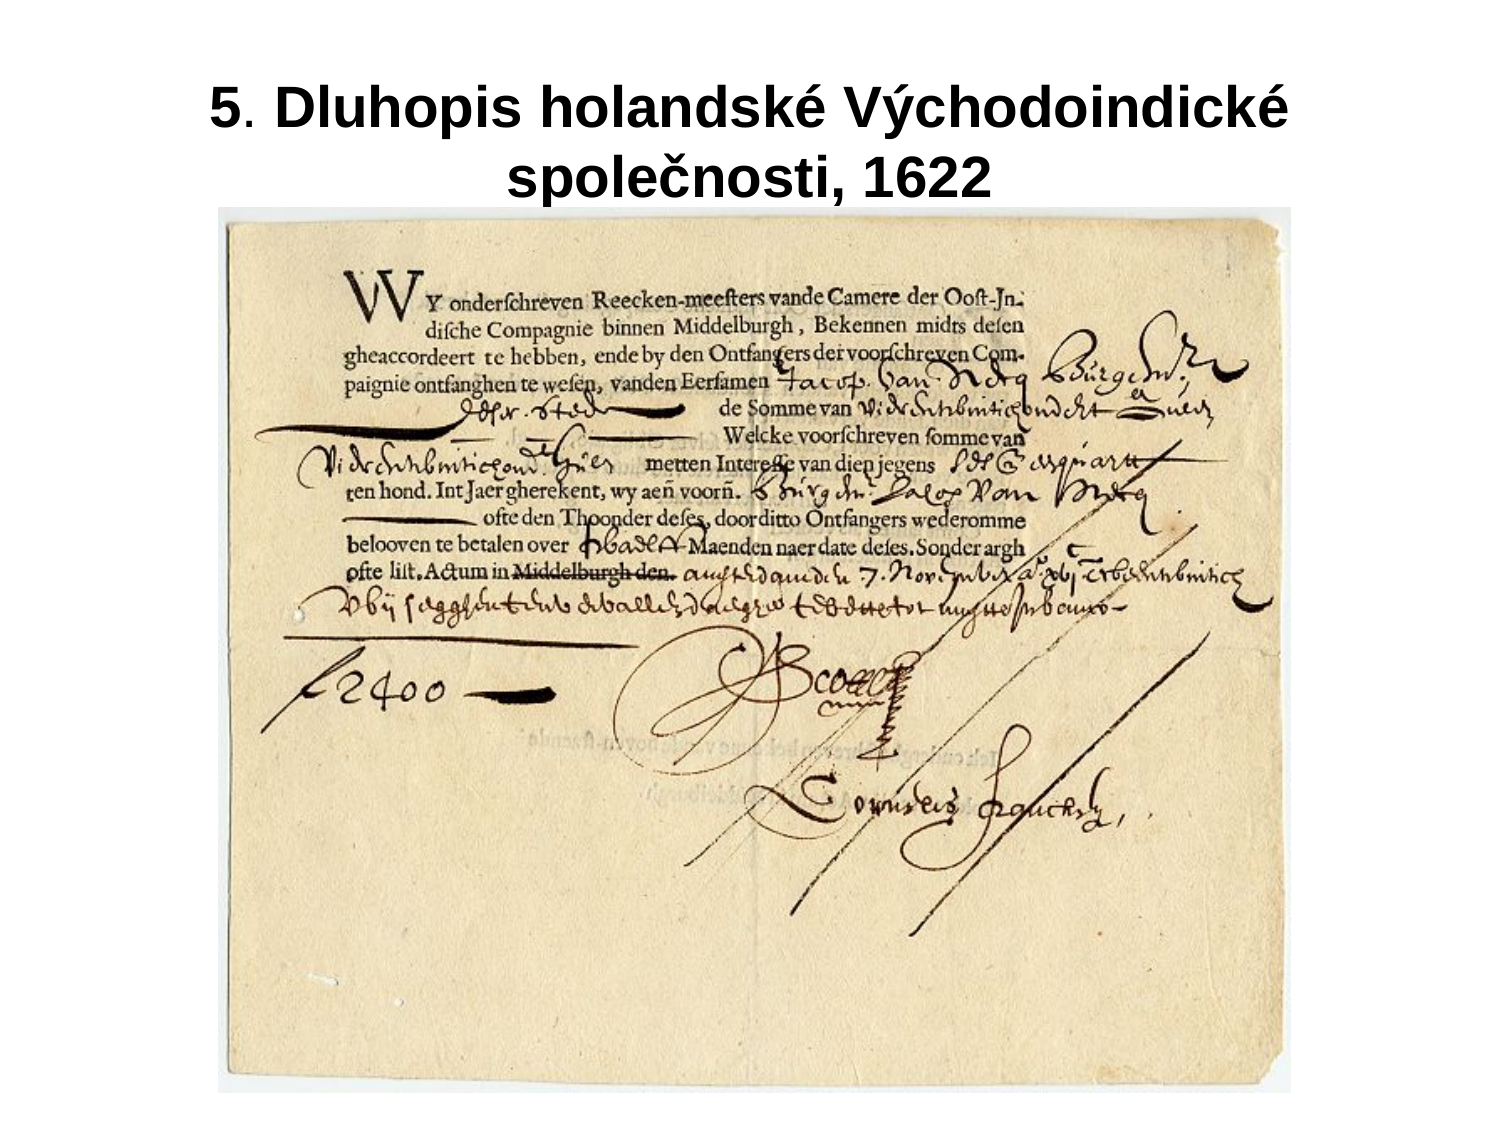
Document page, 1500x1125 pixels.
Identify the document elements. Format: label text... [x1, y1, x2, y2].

title 5. Dluhopis holandské Východoindické společnosti, 1622 [75, 45, 1426, 233]
picture [218, 207, 1291, 1093]
